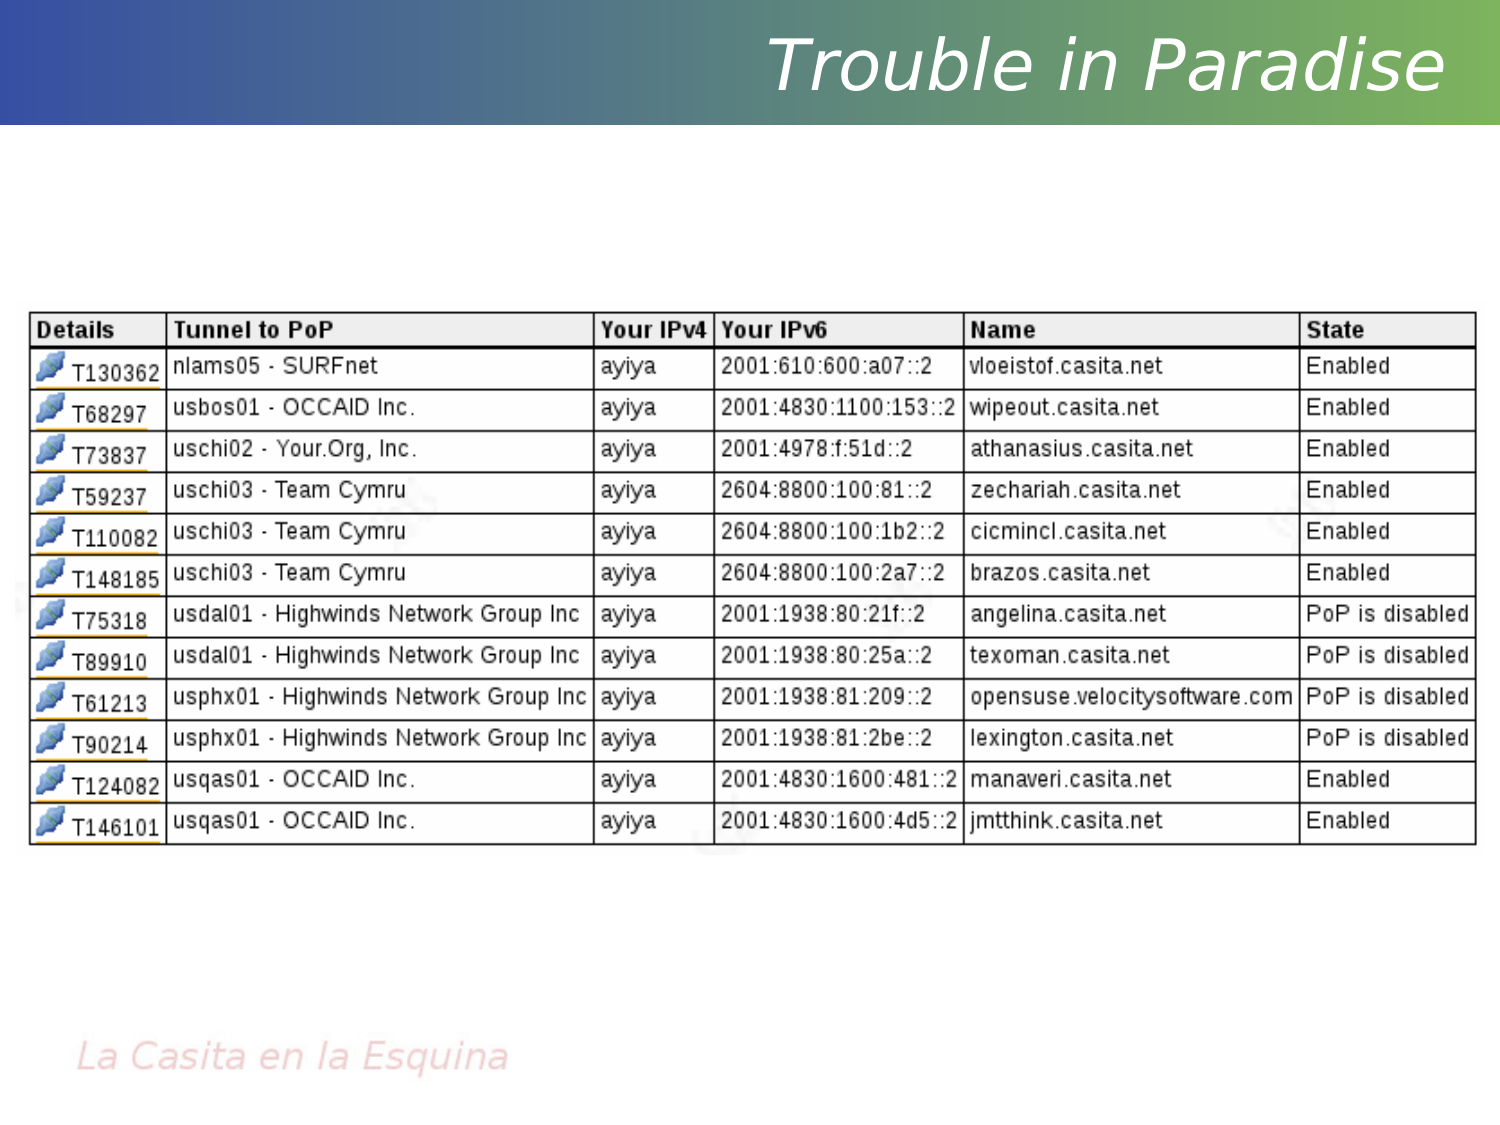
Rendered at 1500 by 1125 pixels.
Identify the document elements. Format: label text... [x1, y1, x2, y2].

picture [45, 1019, 545, 1095]
title Trouble in Paradise [62, 12, 1463, 113]
picture [15, 299, 1486, 856]
